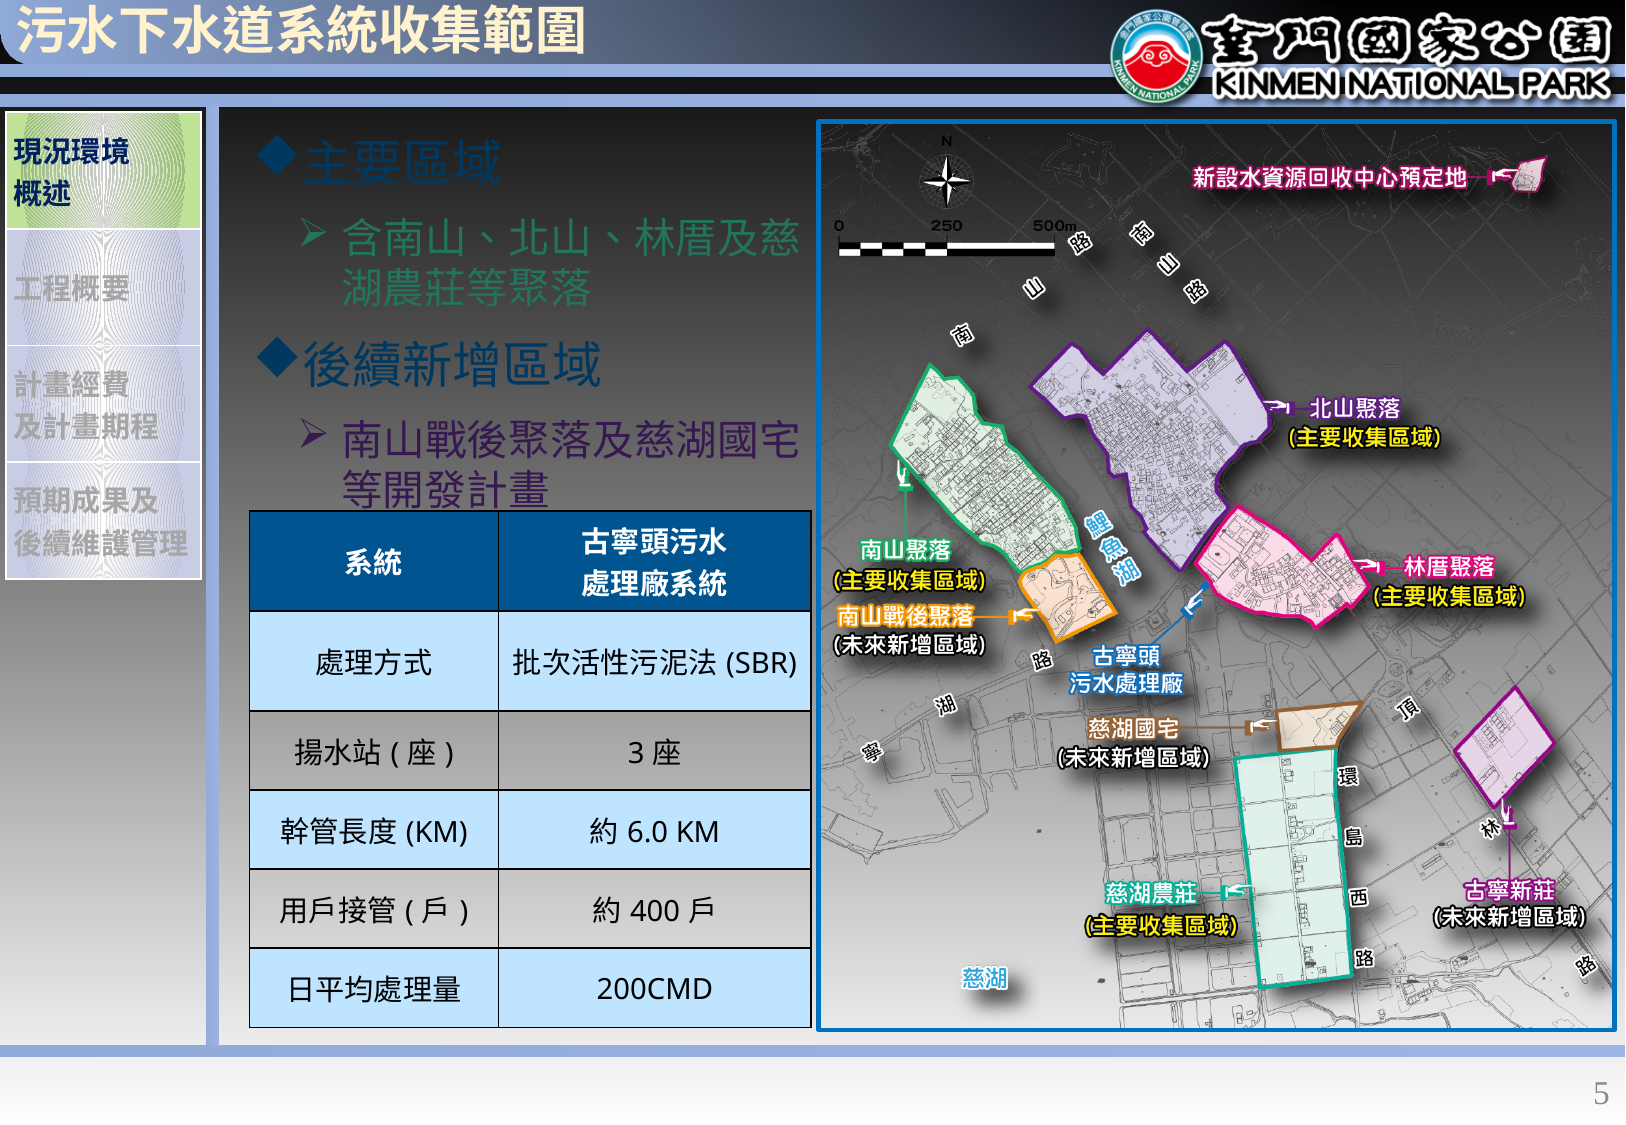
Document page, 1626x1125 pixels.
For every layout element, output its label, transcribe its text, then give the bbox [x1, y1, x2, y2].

table_cell 揚水站(座) [250, 712, 498, 789]
table_header 古寧頭污水 處理廠系統 [499, 512, 810, 610]
picture [821, 123, 1613, 1028]
table_cell 處理方式 [250, 612, 498, 710]
table_cell 3座 [499, 712, 810, 789]
table_cell 約6.0 KM [499, 791, 810, 868]
table_cell 200CMD [499, 949, 810, 1027]
table_header 現況環境 概述 [7, 113, 200, 228]
table_header 系統 [250, 512, 498, 610]
slide_number <編號> [1259, 1061, 1625, 1122]
table_cell 約400戶 [499, 870, 810, 947]
picture [1105, 4, 1625, 117]
table_cell 預期成果及 後續維護管理 [7, 463, 200, 578]
table_cell 日平均處理量 [250, 949, 498, 1027]
table_cell 計畫經費 及計畫期程 [7, 346, 200, 461]
table_cell 用戶接管(戶) [250, 870, 498, 947]
table_cell 幹管長度(KM) [250, 791, 498, 868]
title 污水下水道系統收集範圍 [0, 0, 1402, 65]
table_cell 工程概要 [7, 230, 200, 345]
table_cell 批次活性污泥法(SBR) [499, 612, 810, 710]
list 主要區域 含南山、北山、林厝及慈湖農莊等聚落 後續新增區域 南山戰後聚落及慈湖國宅等開發計畫 [237, 123, 816, 1028]
